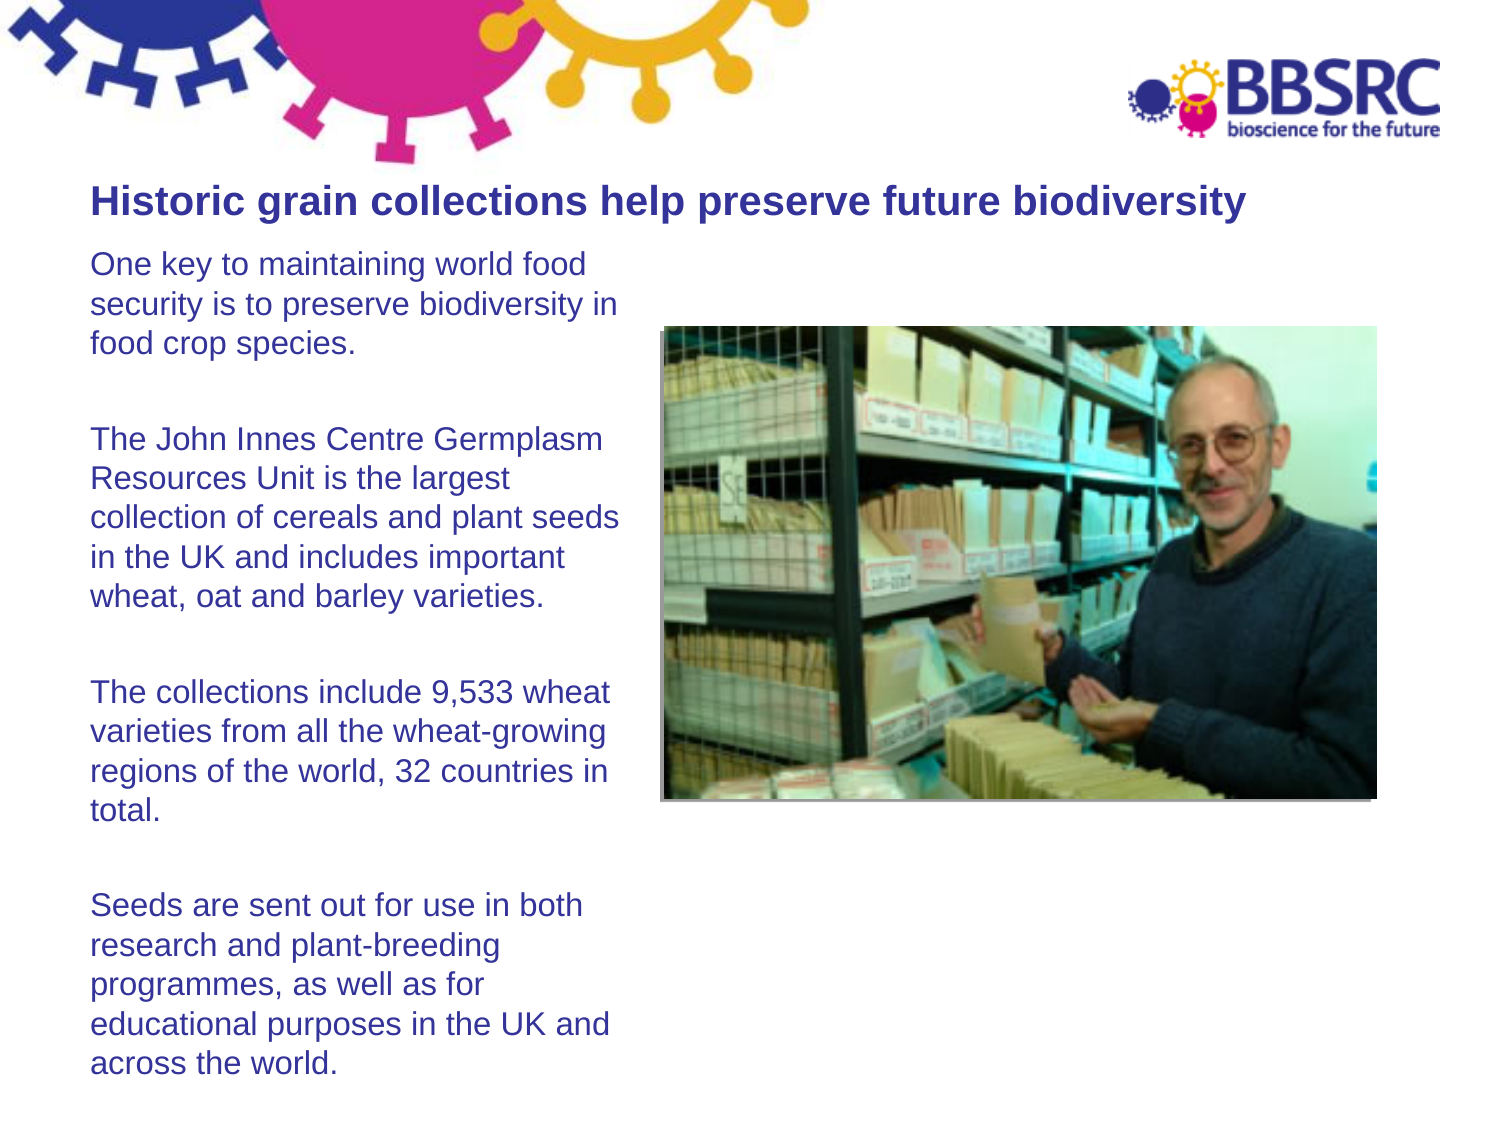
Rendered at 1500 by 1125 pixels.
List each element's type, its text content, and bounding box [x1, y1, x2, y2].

title Historic grain collections help preserve future biodiversity [75, 149, 1500, 232]
picture [664, 326, 1377, 799]
list One key to maintaining world food security is to preserve biodiversity in food crop species. The John Innes Centre Germplasm Resources Unit is the largest collection of cereals and plant seeds in the UK and includes important wheat, oat and barley varieties. The collections include 9,533 wheat varieties from all the wheat-growing regions of the world, 32 countries in total. Seeds are sent out for use in both research and plant-breeding programmes, as well as for educational purposes in the UK and across the world. [75, 235, 644, 1095]
